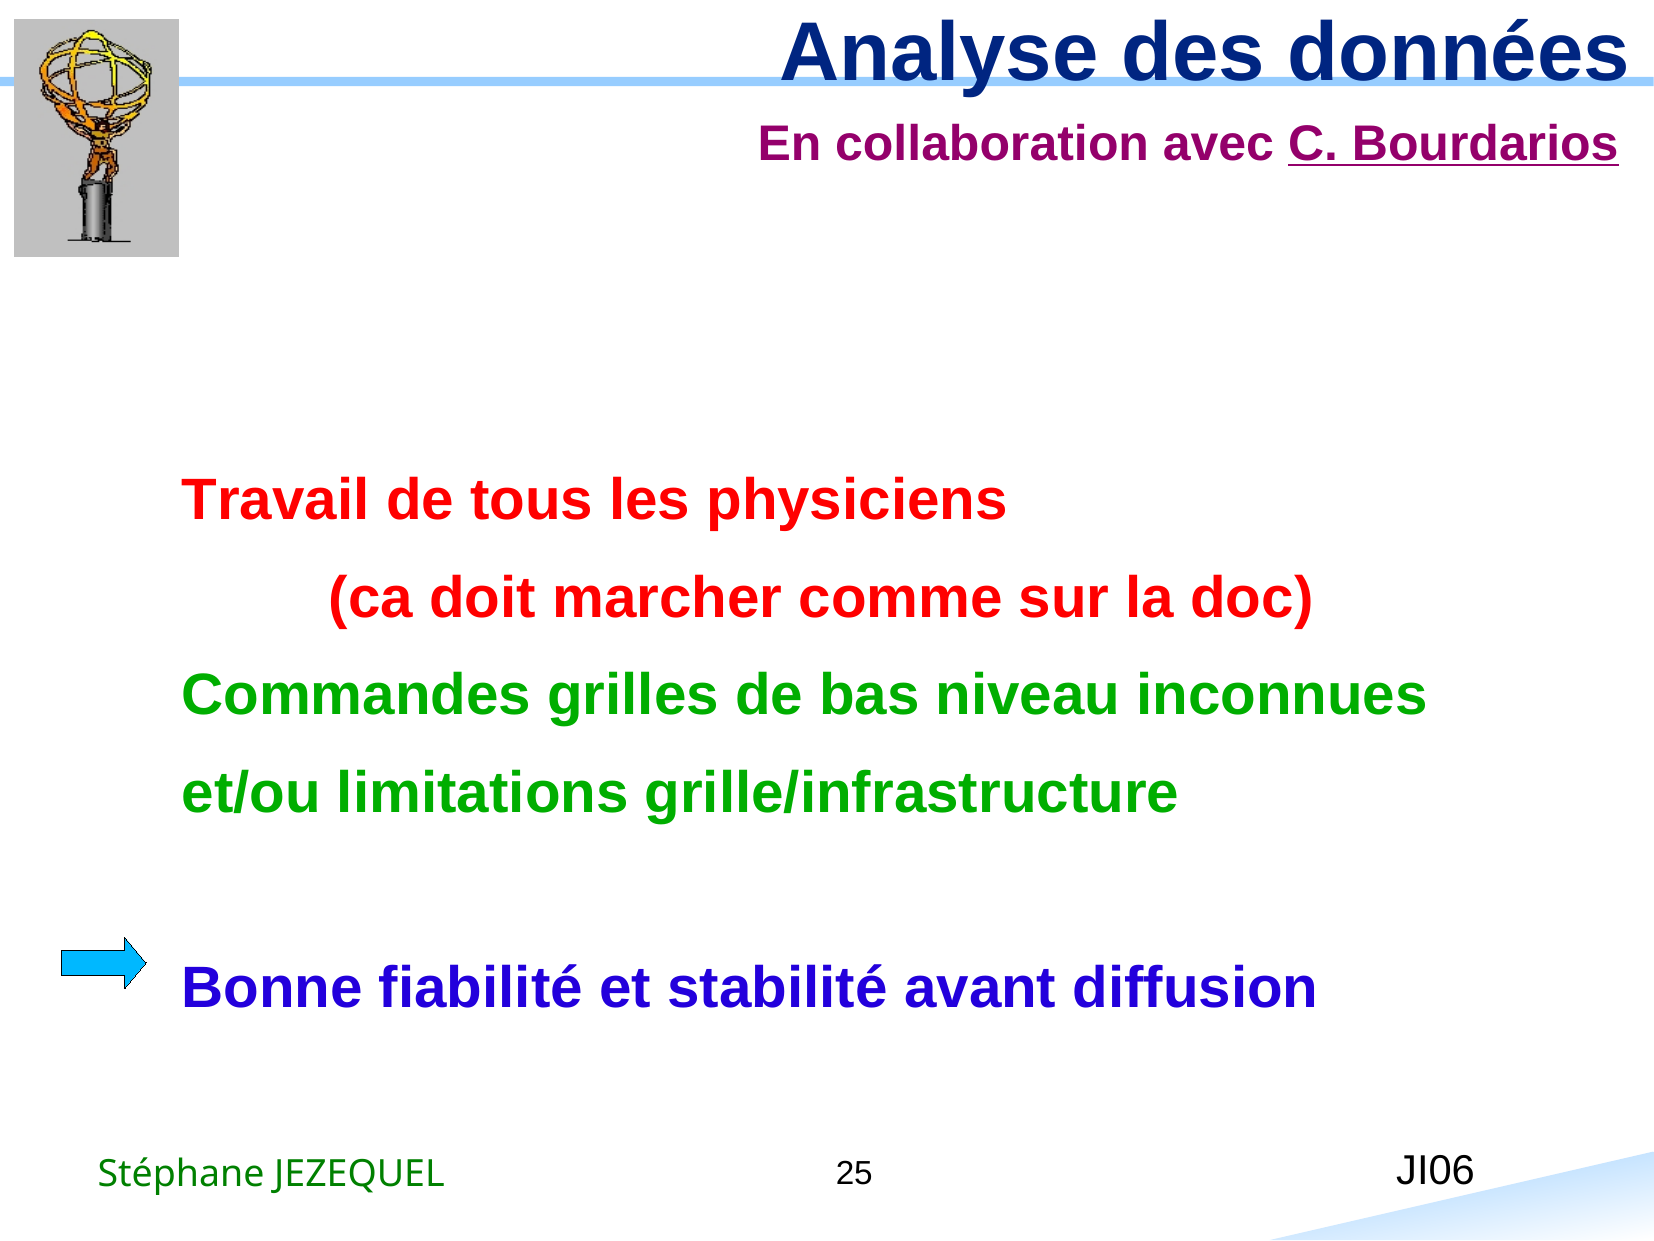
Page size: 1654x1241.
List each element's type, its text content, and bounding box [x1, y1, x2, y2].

text_box En collaboration avec C. Bourdarios [757, 115, 1619, 173]
text_box [61, 937, 147, 989]
title Analyse des données [85, 0, 1654, 104]
text_box Travail de tous les physiciens (ca doit marcher comme sur la doc) Commandes grilles de bas niveau inconnues et/ou limitations grille/infrastructure Bonne fiabilité et stabilité avant diffusion [181, 434, 1430, 1000]
picture [14, 19, 179, 257]
